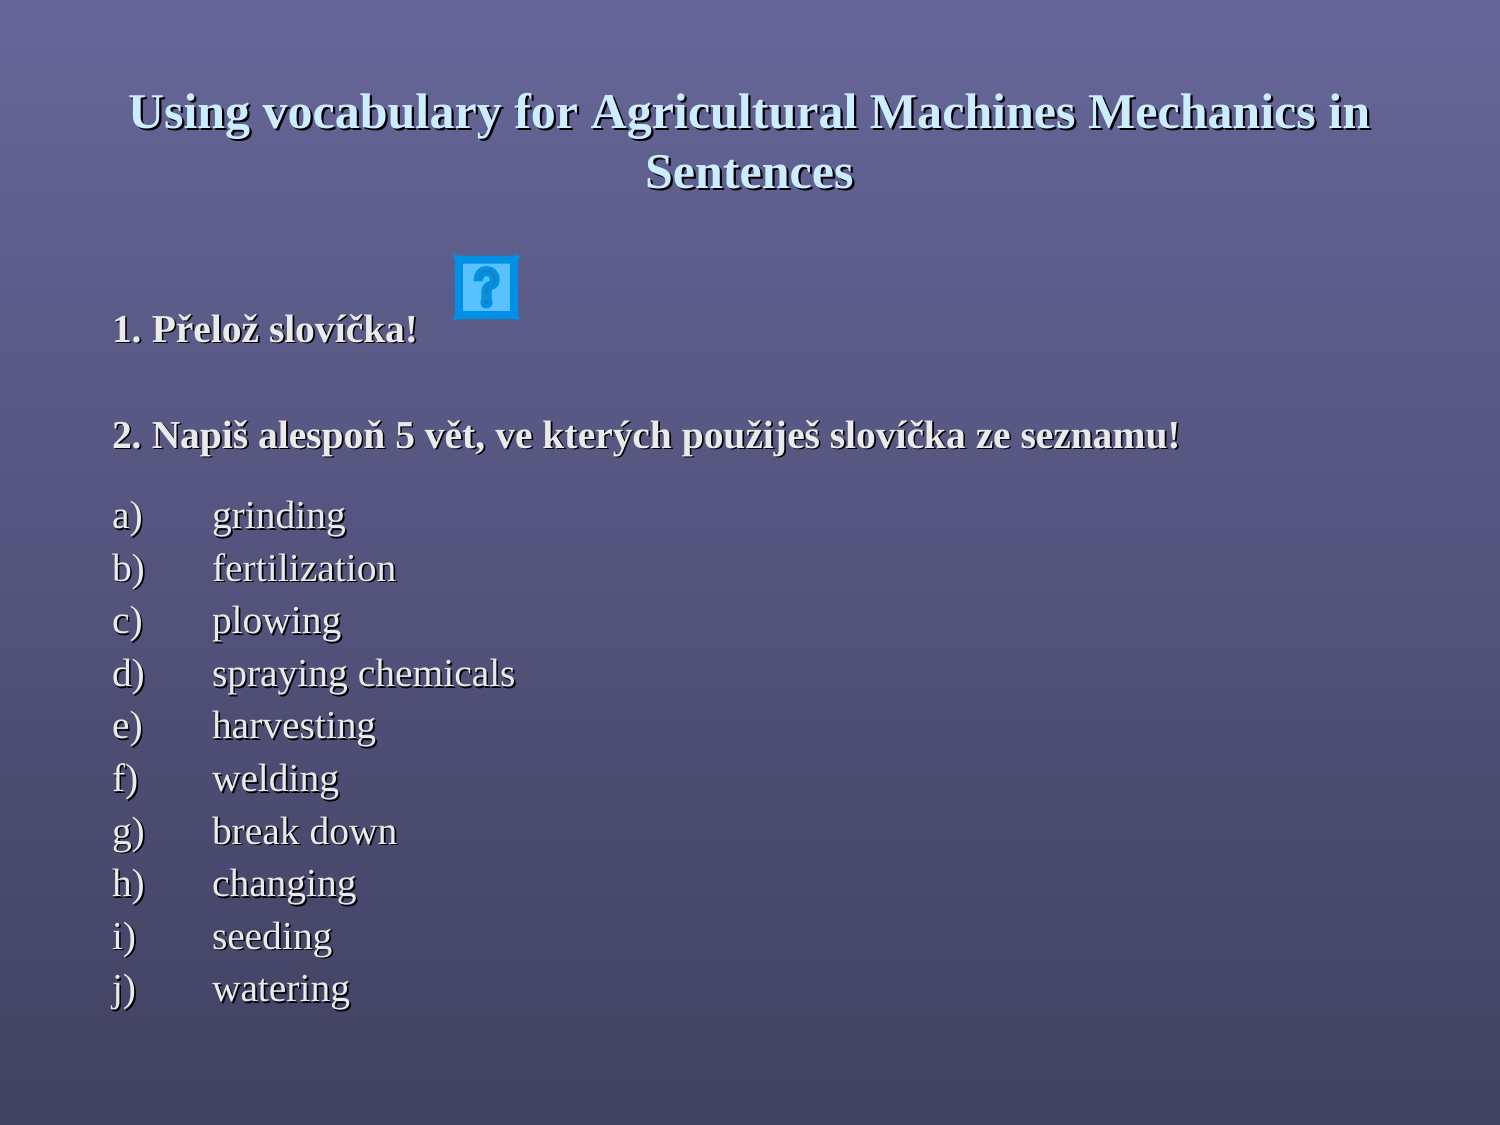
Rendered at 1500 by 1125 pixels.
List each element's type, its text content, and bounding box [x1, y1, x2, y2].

text_box [458, 257, 517, 317]
title Using vocabulary for Agricultural Machines Mechanics in Sentences [74, 44, 1425, 233]
list 1. Přelož slovíčka! 2. Napiš alespoň 5 vět, ve kterých použiješ slovíčka ze seznamu! a) grinding b) fertilization c) plowing d) spraying chemicals e) harvesting f) welding g) break down h) changing i) seeding j) watering [74, 262, 1425, 1048]
